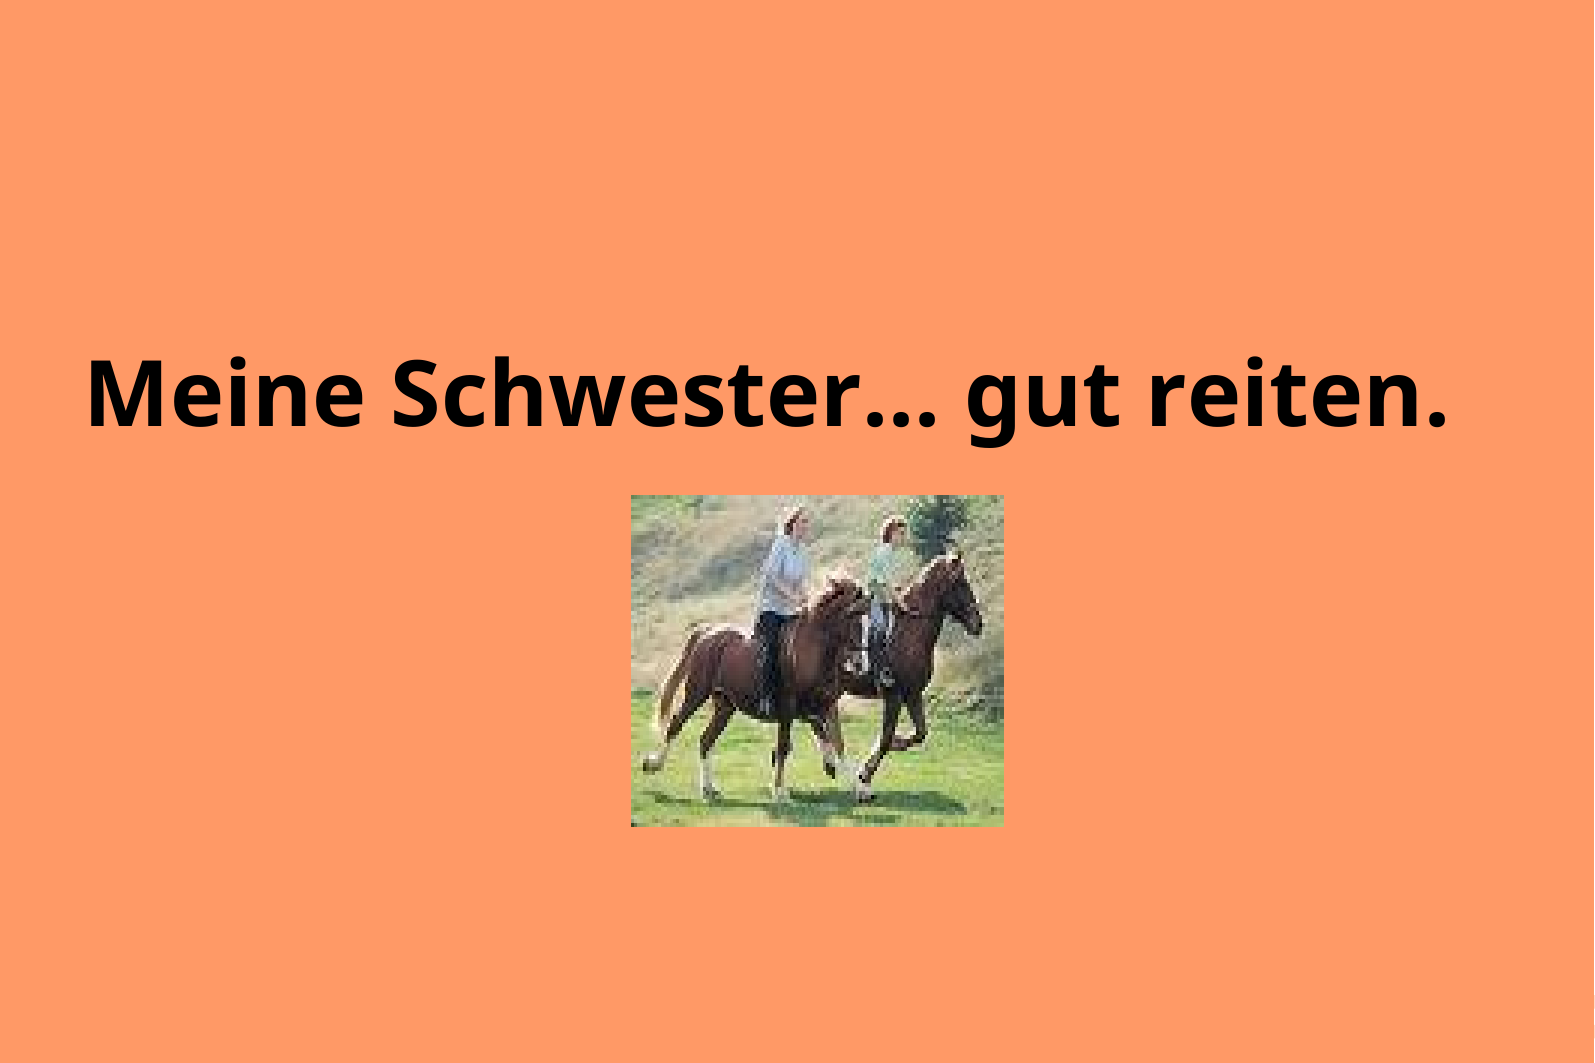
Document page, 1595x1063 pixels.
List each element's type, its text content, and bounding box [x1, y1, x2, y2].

picture [631, 495, 1004, 827]
subtitle Meine Schwester... gut reiten. [0, 0, 1536, 842]
